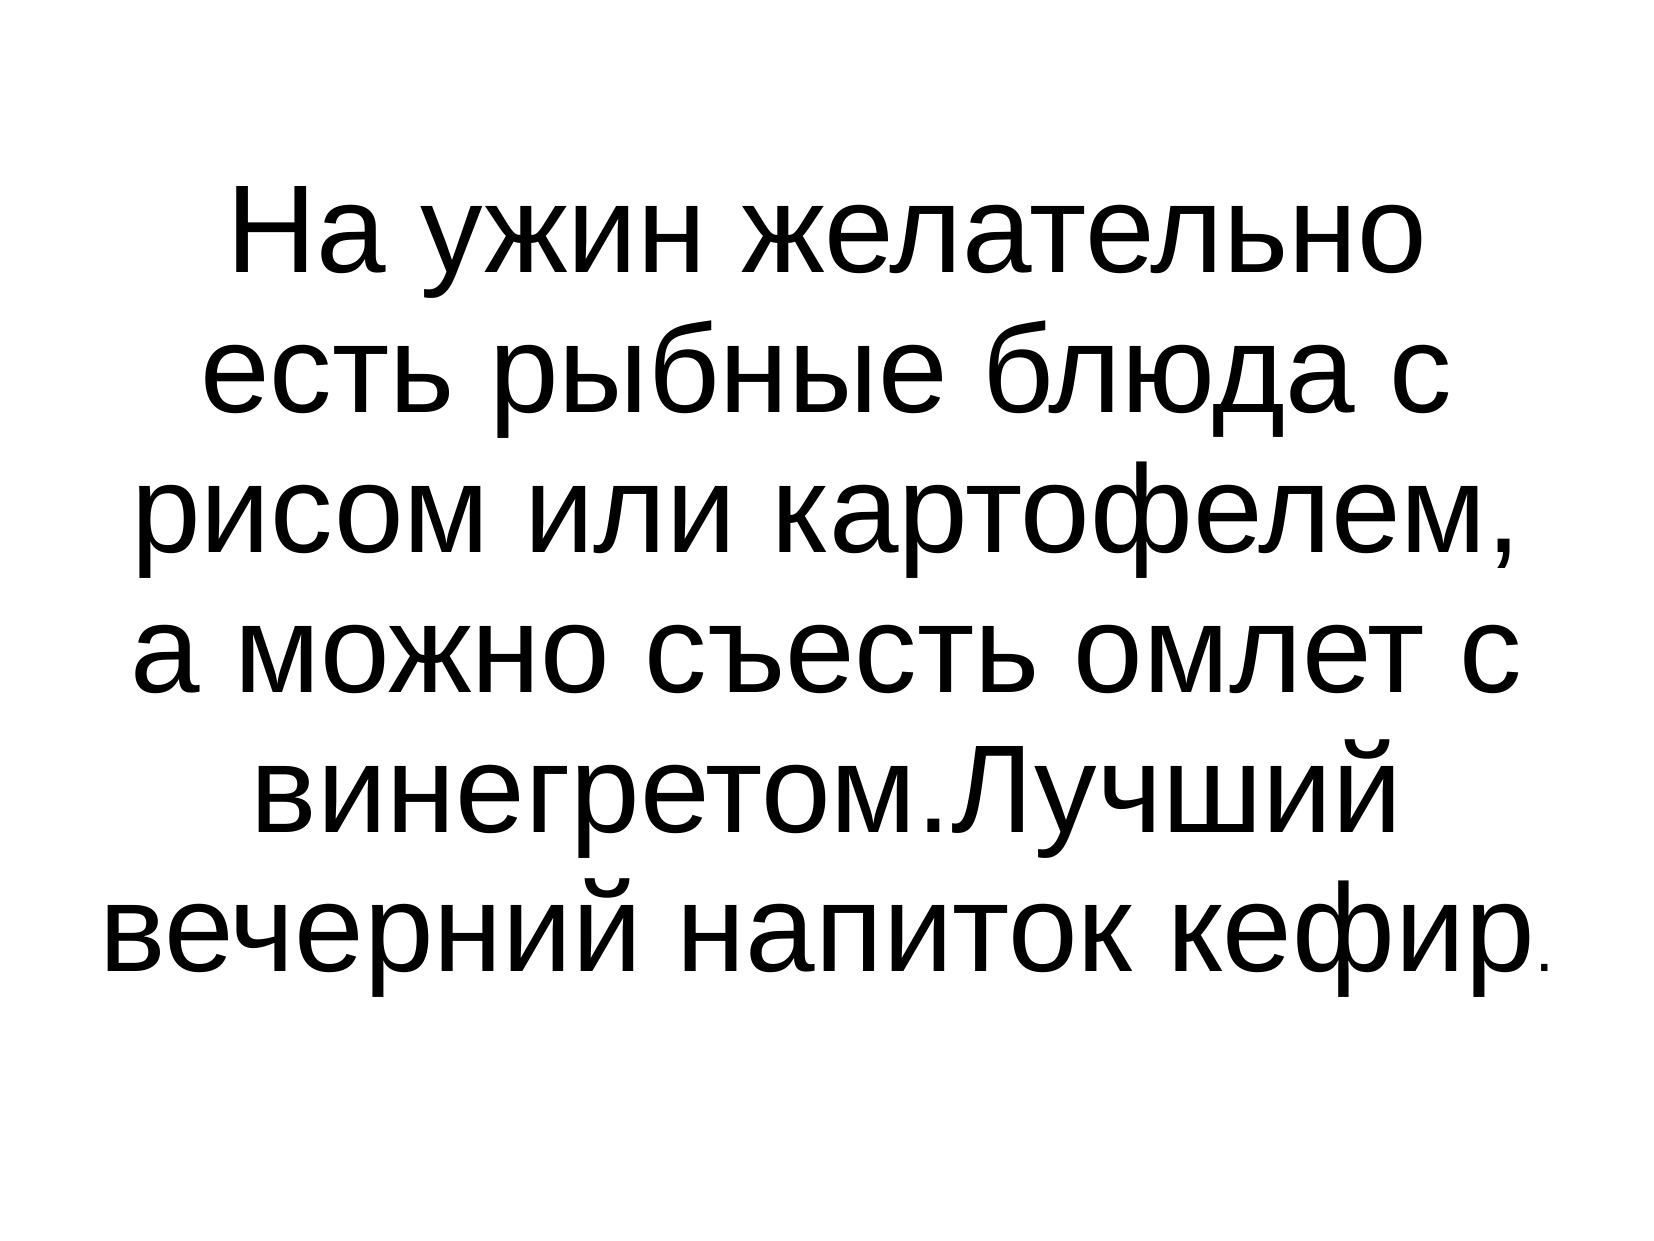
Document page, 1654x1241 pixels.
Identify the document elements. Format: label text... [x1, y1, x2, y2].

subtitle На ужин желательно есть рыбные блюда с рисом или картофелем, а можно съесть омлет с винегретом.Лучший вечерний напиток кефир. [82, 49, 1571, 1109]
